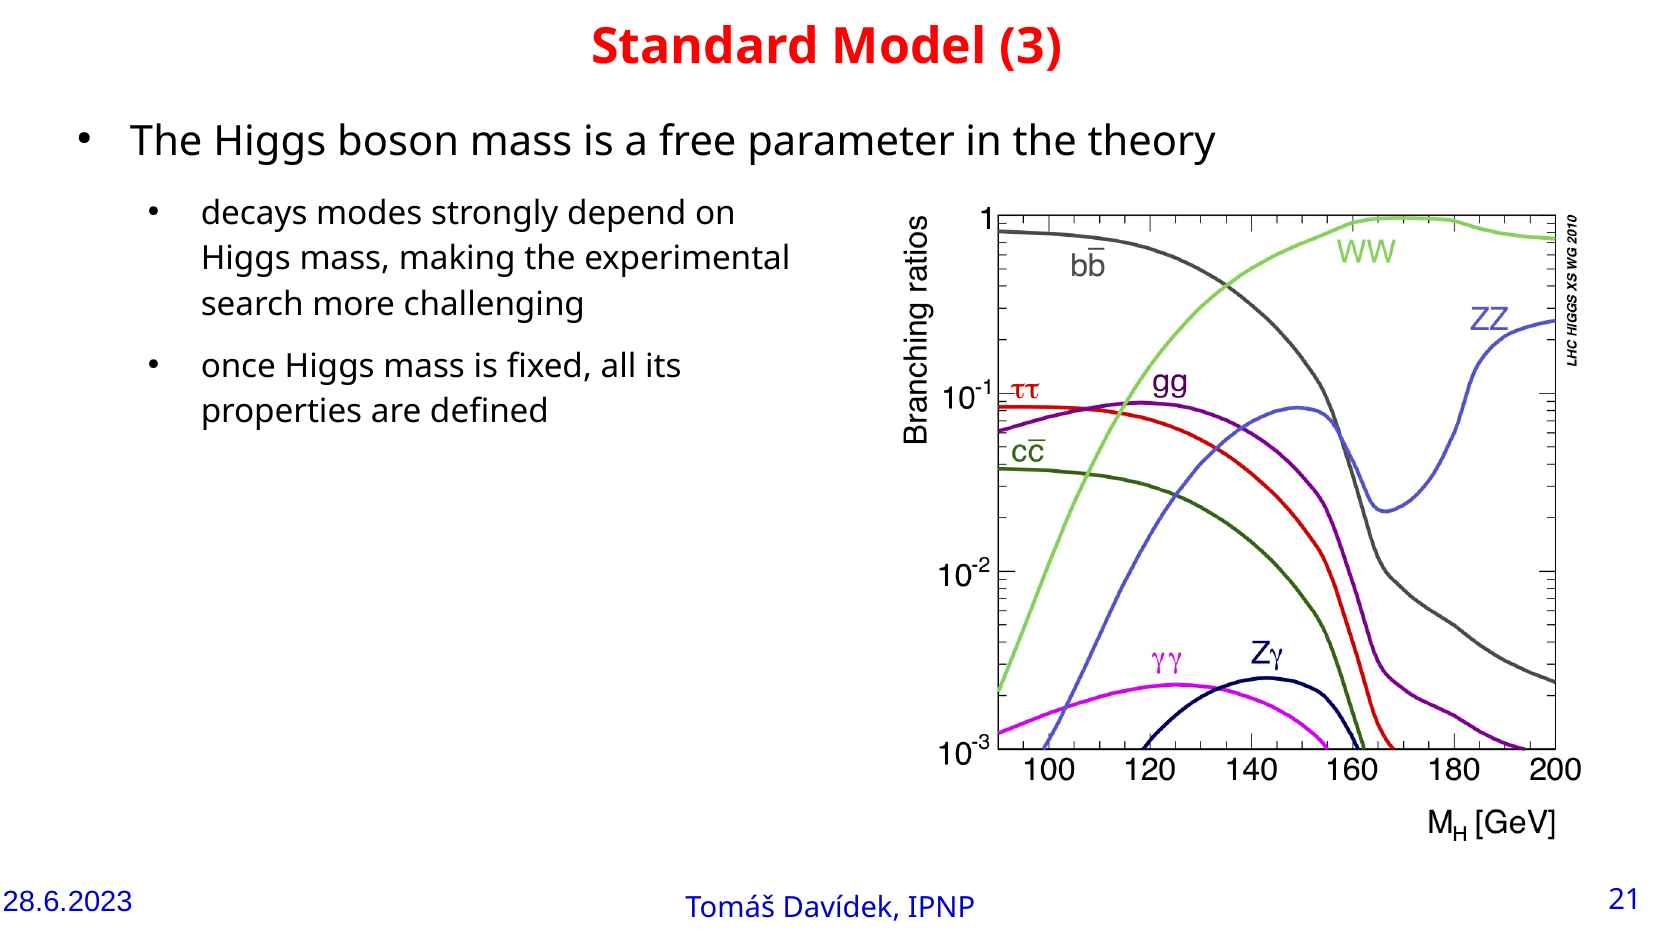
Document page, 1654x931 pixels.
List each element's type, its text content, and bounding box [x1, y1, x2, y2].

title Standard Model (3) [82, 0, 1571, 89]
list The Higgs boson mass is a free parameter in the theory [59, 110, 1595, 368]
list decays modes strongly depend on Higgs mass, making the experimental search more challenging once Higgs mass is fixed, all its properties are defined [59, 188, 827, 869]
picture [885, 181, 1591, 857]
